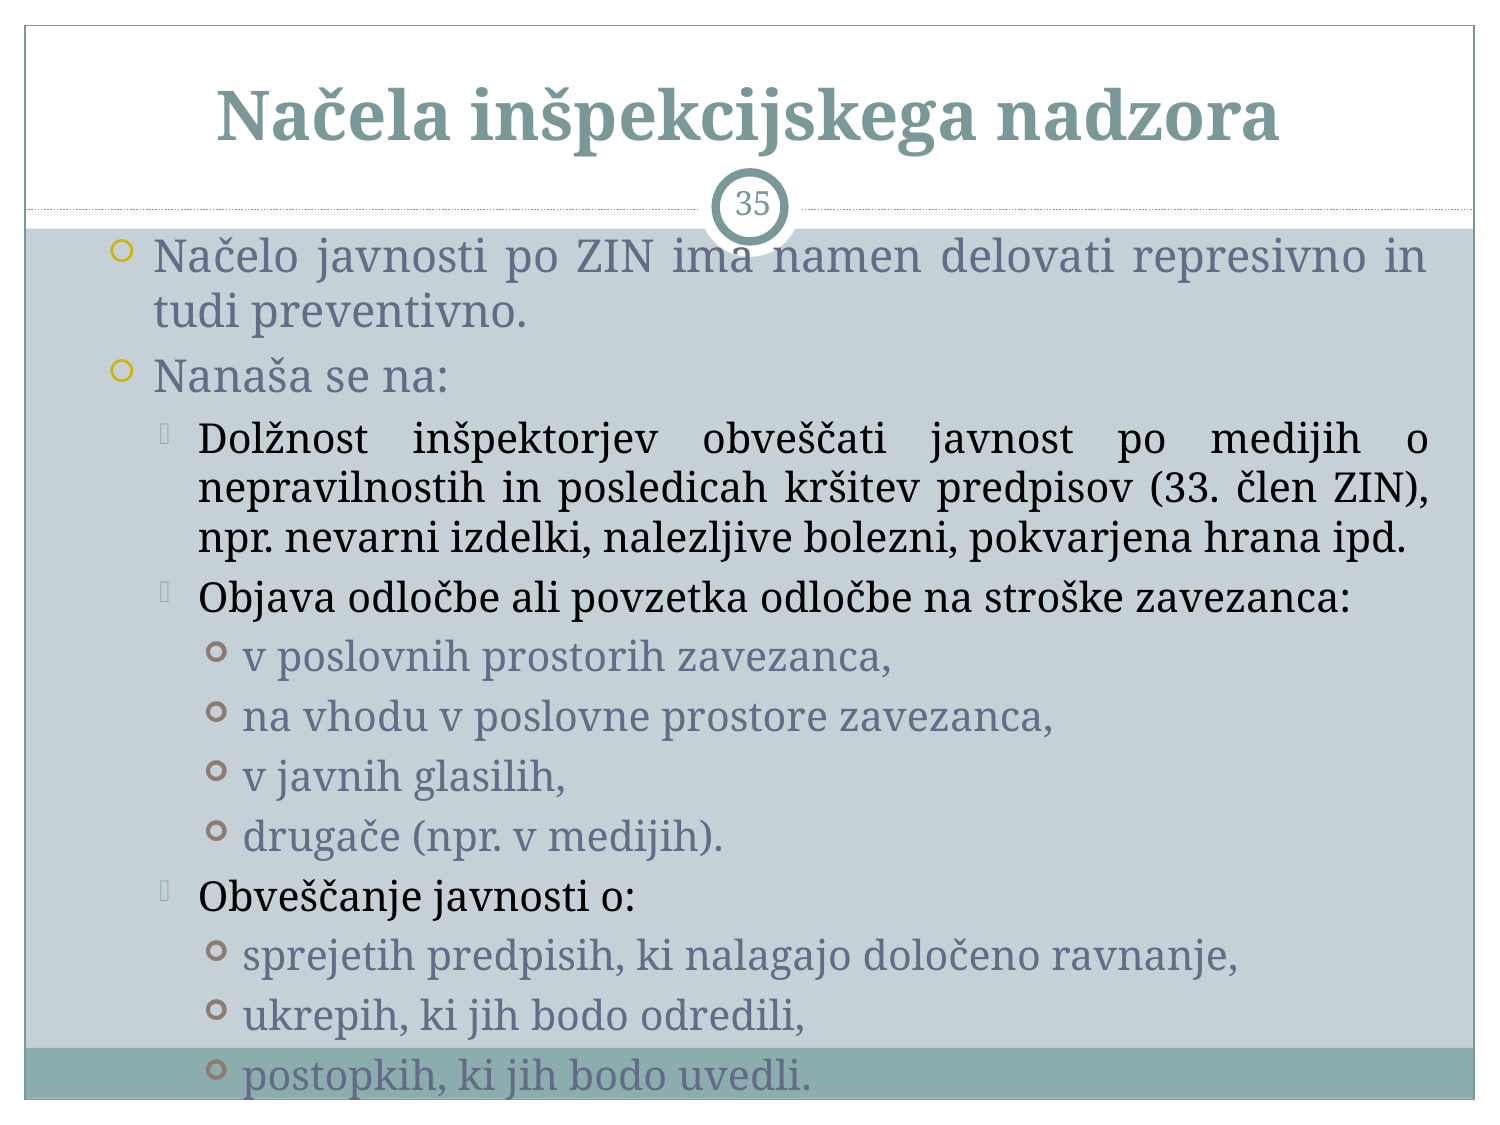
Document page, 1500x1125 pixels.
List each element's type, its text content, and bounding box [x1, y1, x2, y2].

title Načela inšpekcijskega nadzora [49, 37, 1450, 162]
list Načelo javnosti po ZIN ima namen delovati represivno in tudi preventivno. Nanaša se na: Dolžnost inšpektorjev obveščati javnost po medijih o nepravilnostih in posledicah kršitev predpisov (33. člen ZIN), npr. nevarni izdelki, nalezljive bolezni, pokvarjena hrana ipd. Objava odločbe ali povzetka odločbe na stroške zavezanca: v poslovnih prostorih zavezanca, na vhodu v poslovne prostore zavezanca, v javnih glasilih, drugače (npr. v medijih). Obveščanje javnosti o: sprejetih predpisih, ki nalagajo določeno ravnanje, ukrepih, ki jih bodo odredili, postopkih, ki jih bodo uvedli. [49, 220, 1445, 1116]
text_box <number> [715, 168, 791, 241]
